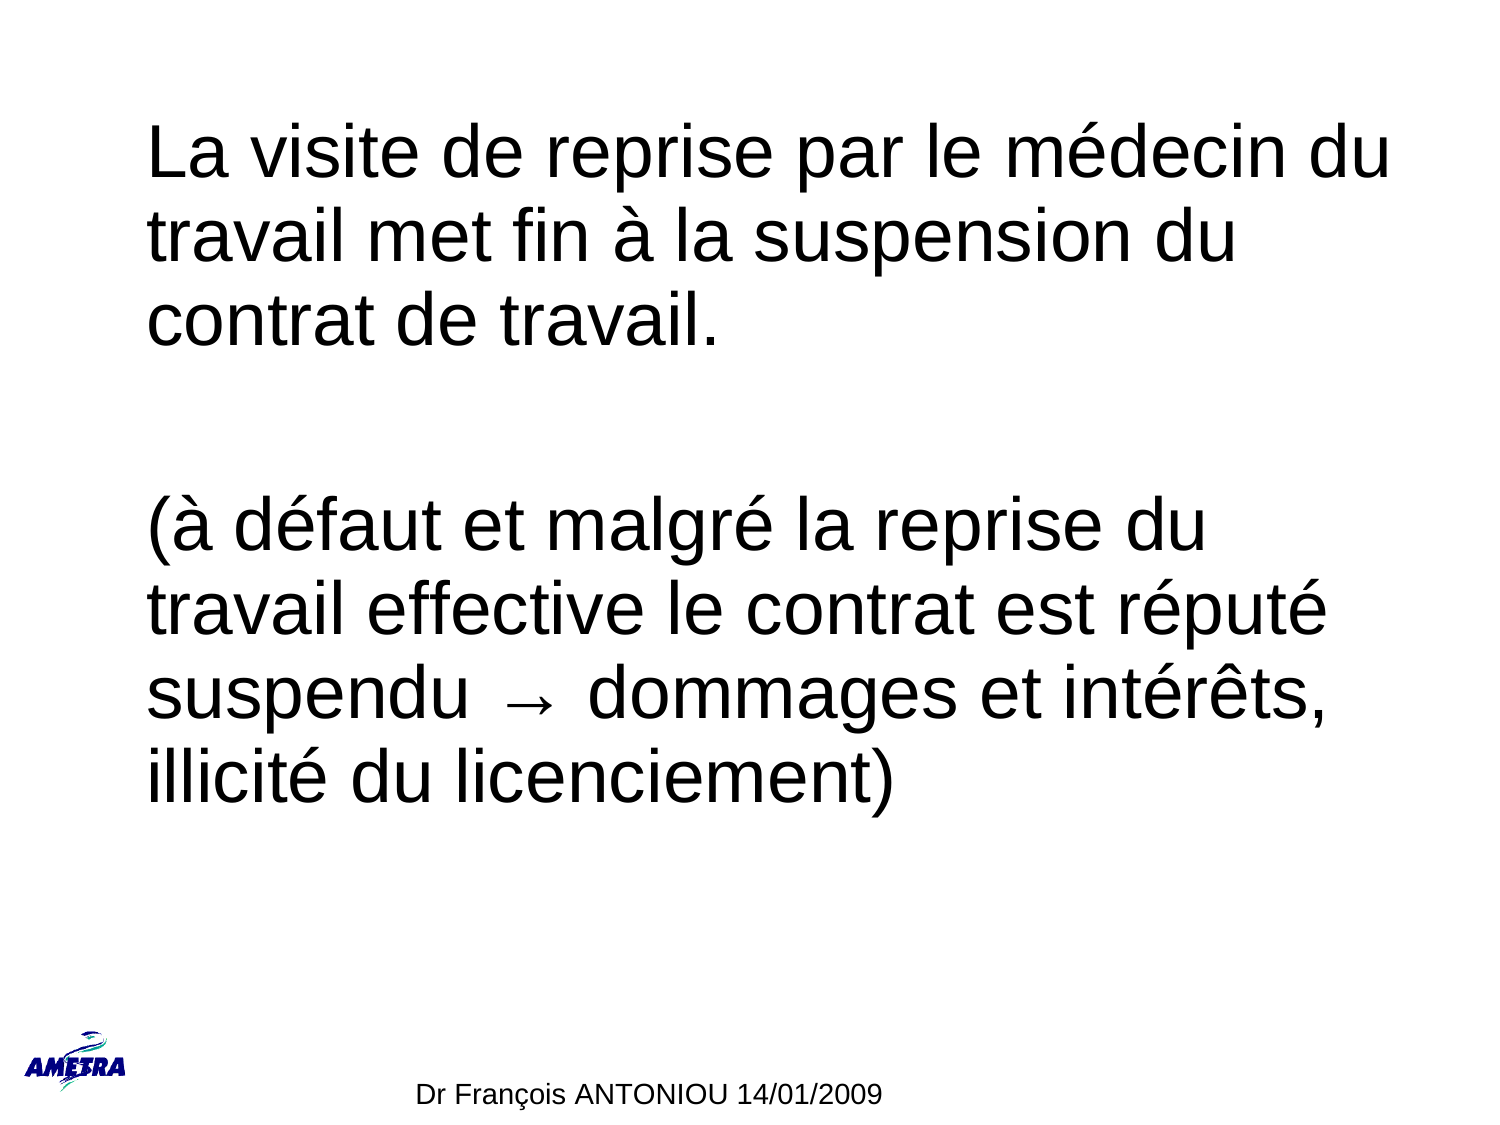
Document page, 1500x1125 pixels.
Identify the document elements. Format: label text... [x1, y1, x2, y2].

list La visite de reprise par le médecin du travail met fin à la suspension du contrat de travail. (à défaut et malgré la reprise du travail effective le contrat est réputé suspendu → dommages et intérêts, illicité du licenciement) [75, 101, 1426, 1005]
picture [5, 1009, 148, 1118]
